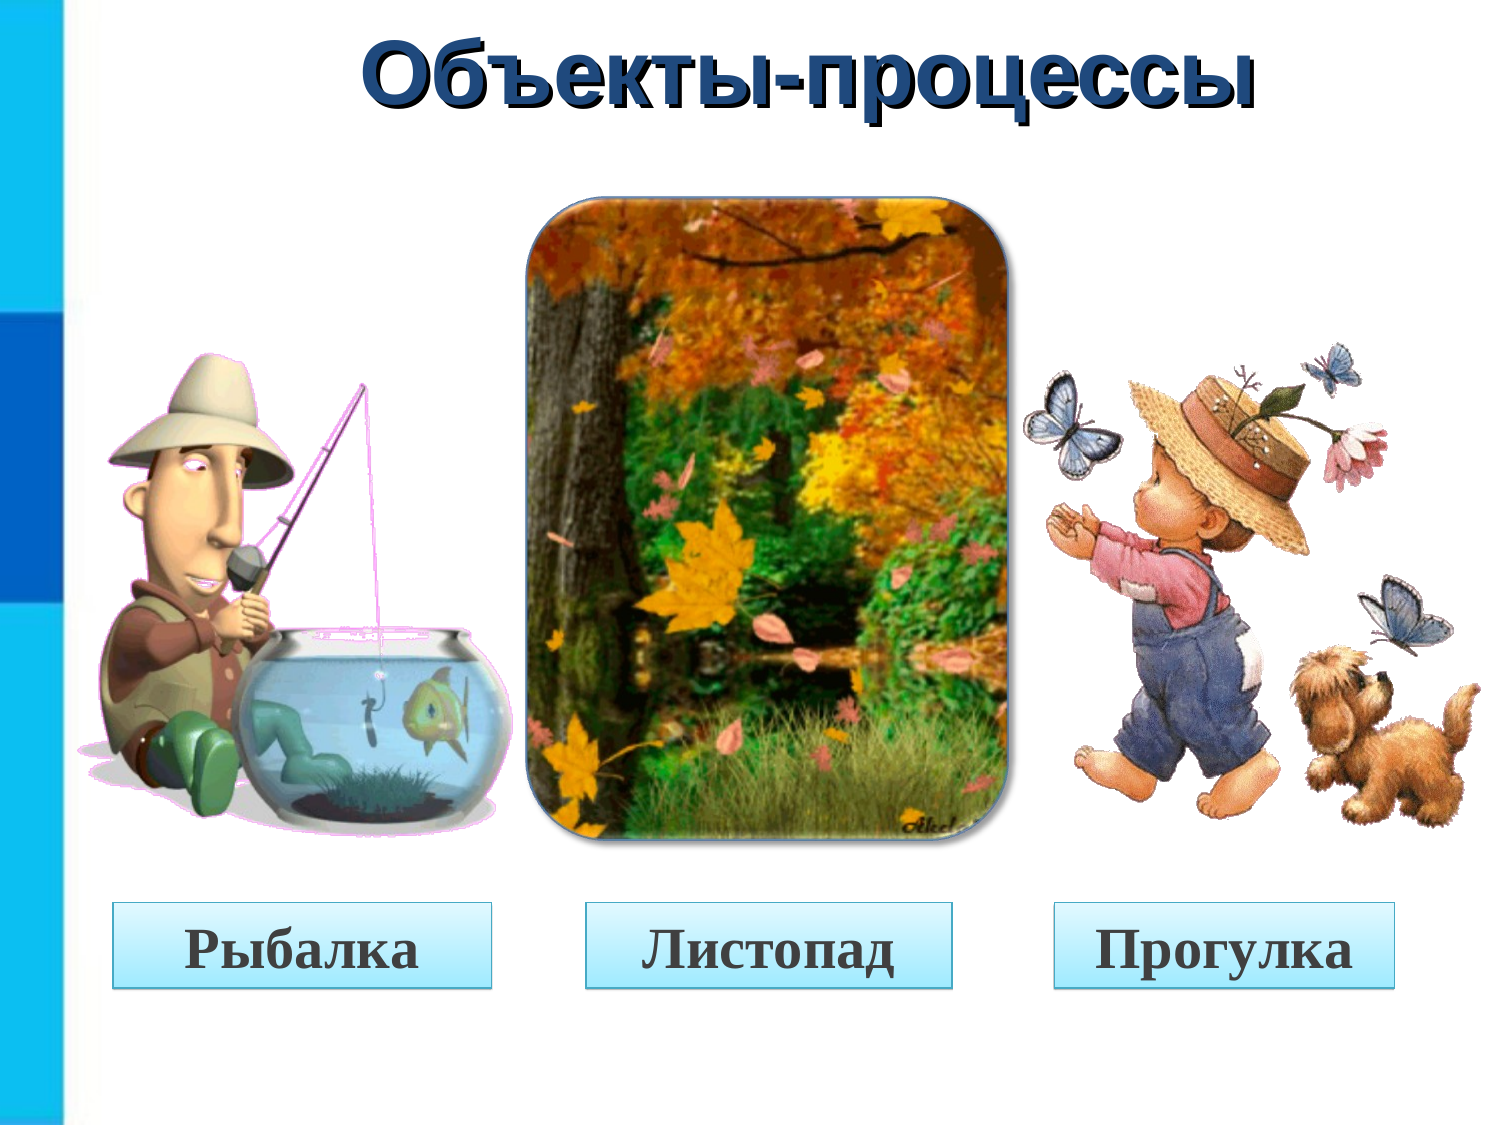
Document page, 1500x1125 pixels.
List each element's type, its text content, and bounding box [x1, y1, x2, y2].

text_box Рыбалка [113, 902, 492, 988]
text_box Листопад [585, 902, 953, 988]
title Объекты-процессы [171, 0, 1447, 136]
text_box Прогулка [1054, 902, 1395, 988]
picture [0, 0, 1500, 1125]
